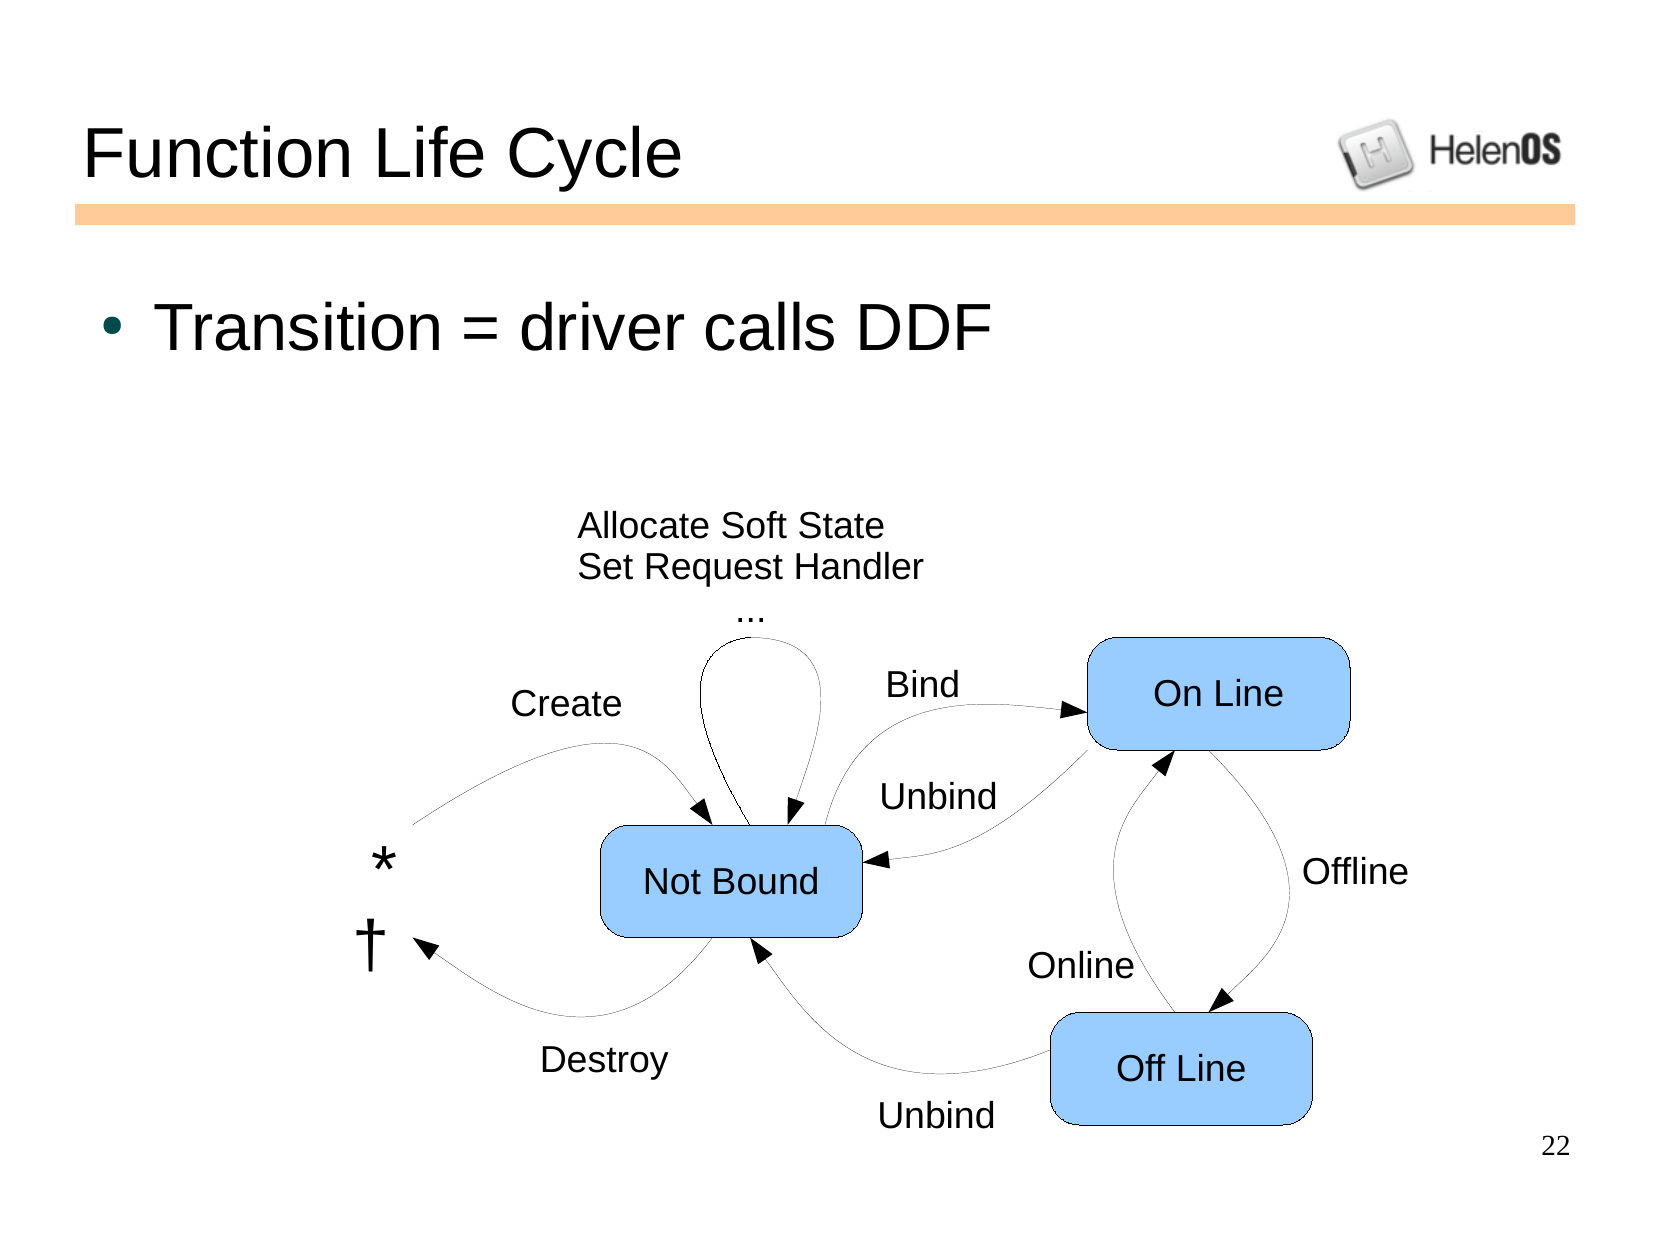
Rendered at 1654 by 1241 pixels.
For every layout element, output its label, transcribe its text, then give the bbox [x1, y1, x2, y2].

text_box Allocate Soft State Set Request Handler ... [562, 496, 940, 638]
text_box Off Line [1050, 1012, 1313, 1126]
text_box Create [495, 675, 638, 732]
text_box Destroy [525, 1030, 684, 1088]
title Function Life Cycle [82, 49, 1571, 257]
list Transition = driver calls DDF [82, 290, 1571, 413]
text_box Offline [1287, 843, 1425, 901]
text_box Online [1012, 937, 1151, 995]
text_box On Line [1087, 637, 1351, 751]
text_box † [337, 900, 388, 1051]
text_box Unbind [864, 768, 1013, 826]
text_box Bind [870, 655, 976, 713]
text_box Not Bound [600, 825, 863, 938]
text_box Unbind [862, 1087, 1011, 1145]
text_box * [356, 825, 451, 915]
